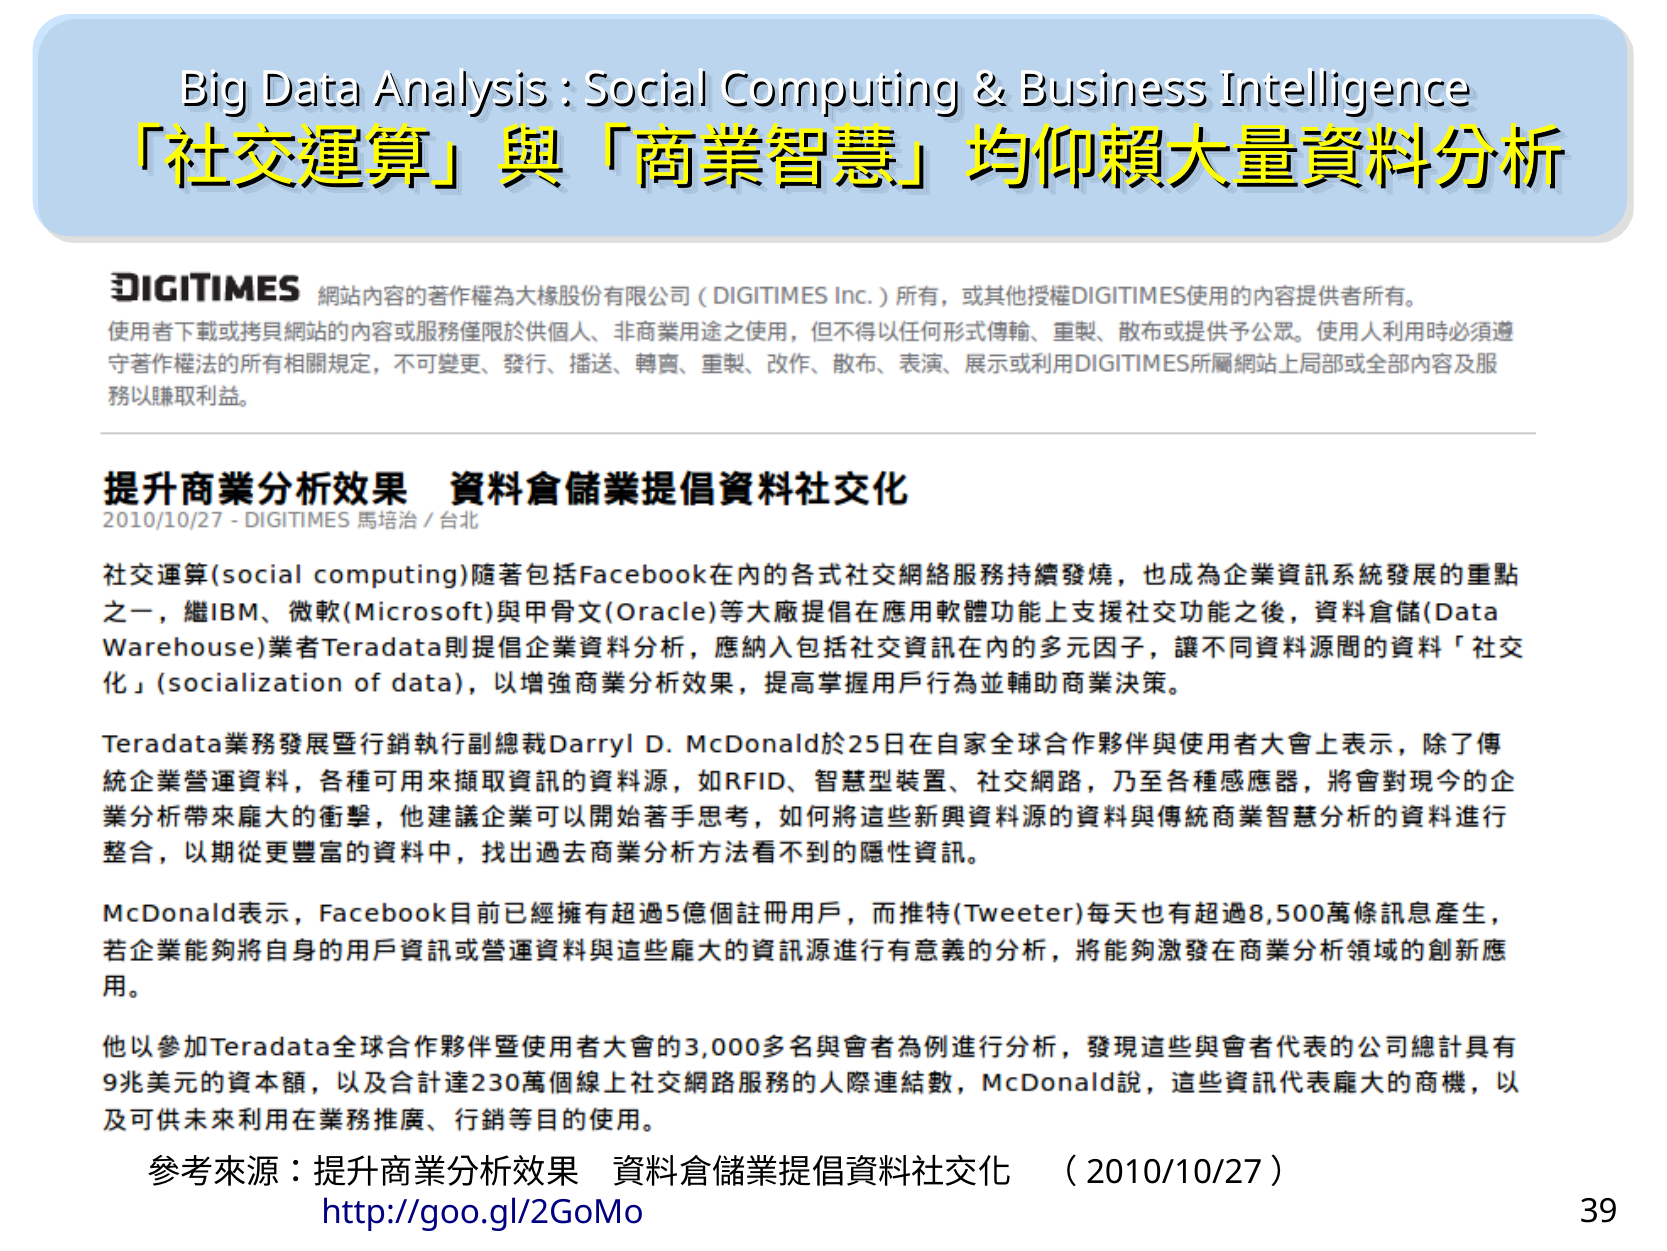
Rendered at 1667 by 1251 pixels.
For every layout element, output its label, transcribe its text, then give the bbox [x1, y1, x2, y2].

picture [89, 255, 1536, 1142]
text_box 參考來源：提升商業分析效果 資料倉儲業提倡資料社交化 （2010/10/27） http://goo.gl/2GoMo [132, 1143, 1526, 1238]
text_box Big Data Analysis : Social Computing & Business Intelligence 「社交運算」與「商業智慧」均仰賴大量資料分析 [32, 14, 1628, 237]
